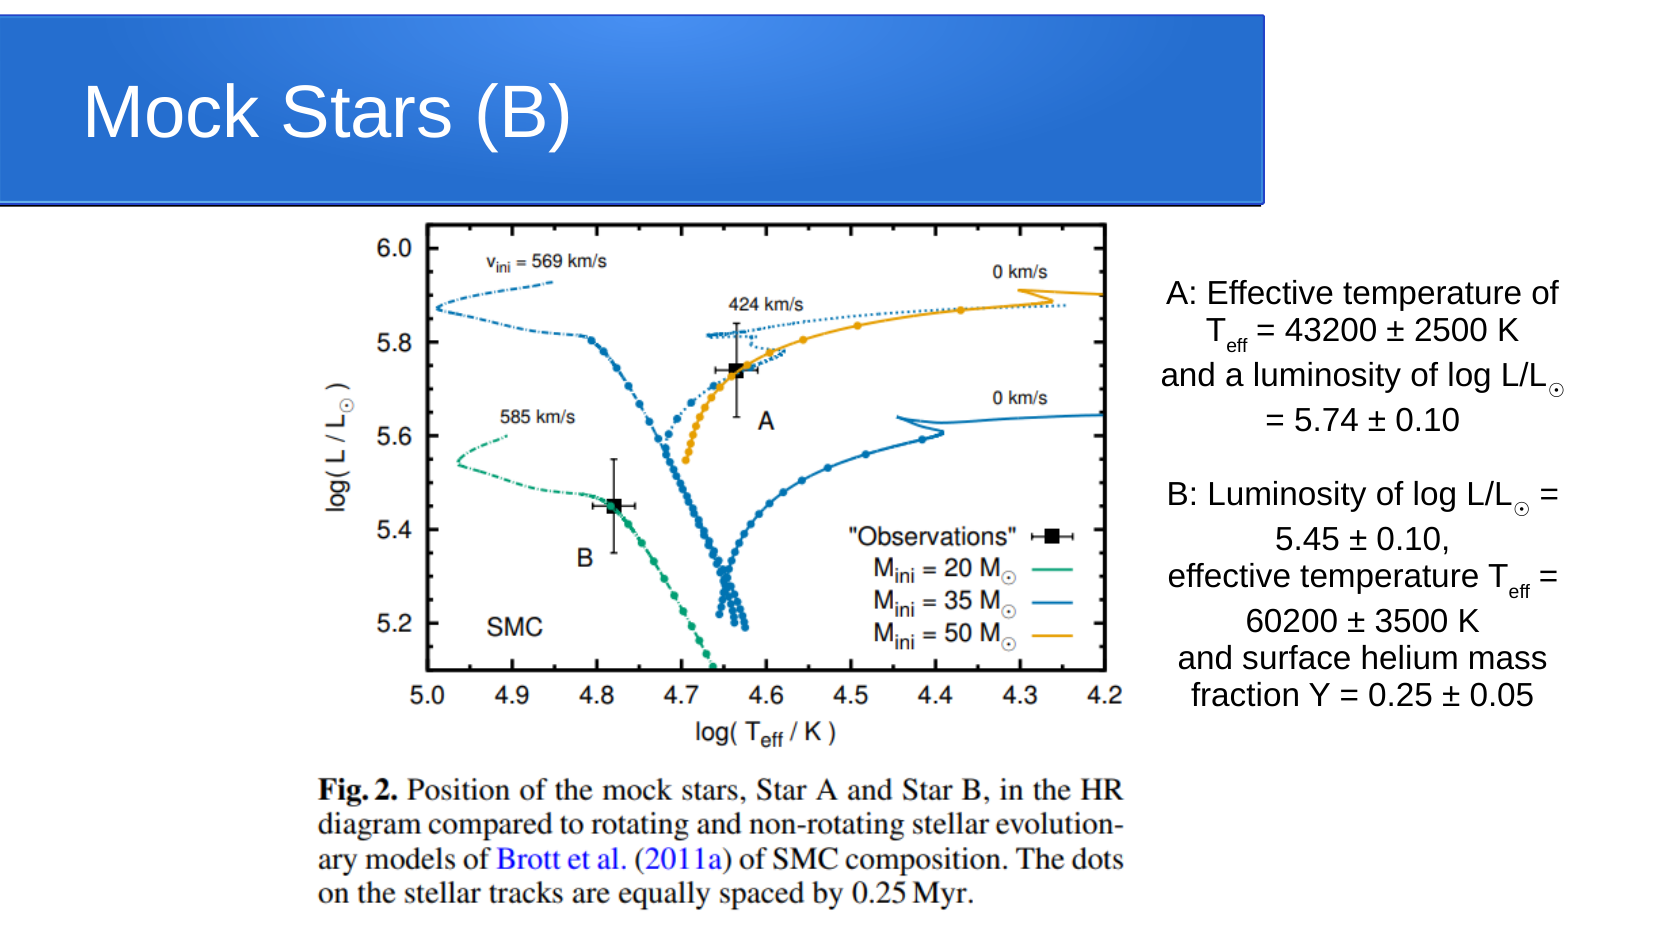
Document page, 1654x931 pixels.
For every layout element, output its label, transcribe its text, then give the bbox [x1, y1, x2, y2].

picture [295, 209, 1141, 931]
subtitle A: Effective temperature of Teff = 43200 ± 2500 K and a luminosity of log L/L☉ = 5.74 ± 0.10 B: Luminosity of log L/L☉ = 5.45 ± 0.10, effective temperature Teff = 60200 ± 3500 K and surface helium mass fraction Y = 0.25 ± 0.05 [1155, 224, 1571, 764]
title Mock Stars (B) [82, 35, 1235, 189]
